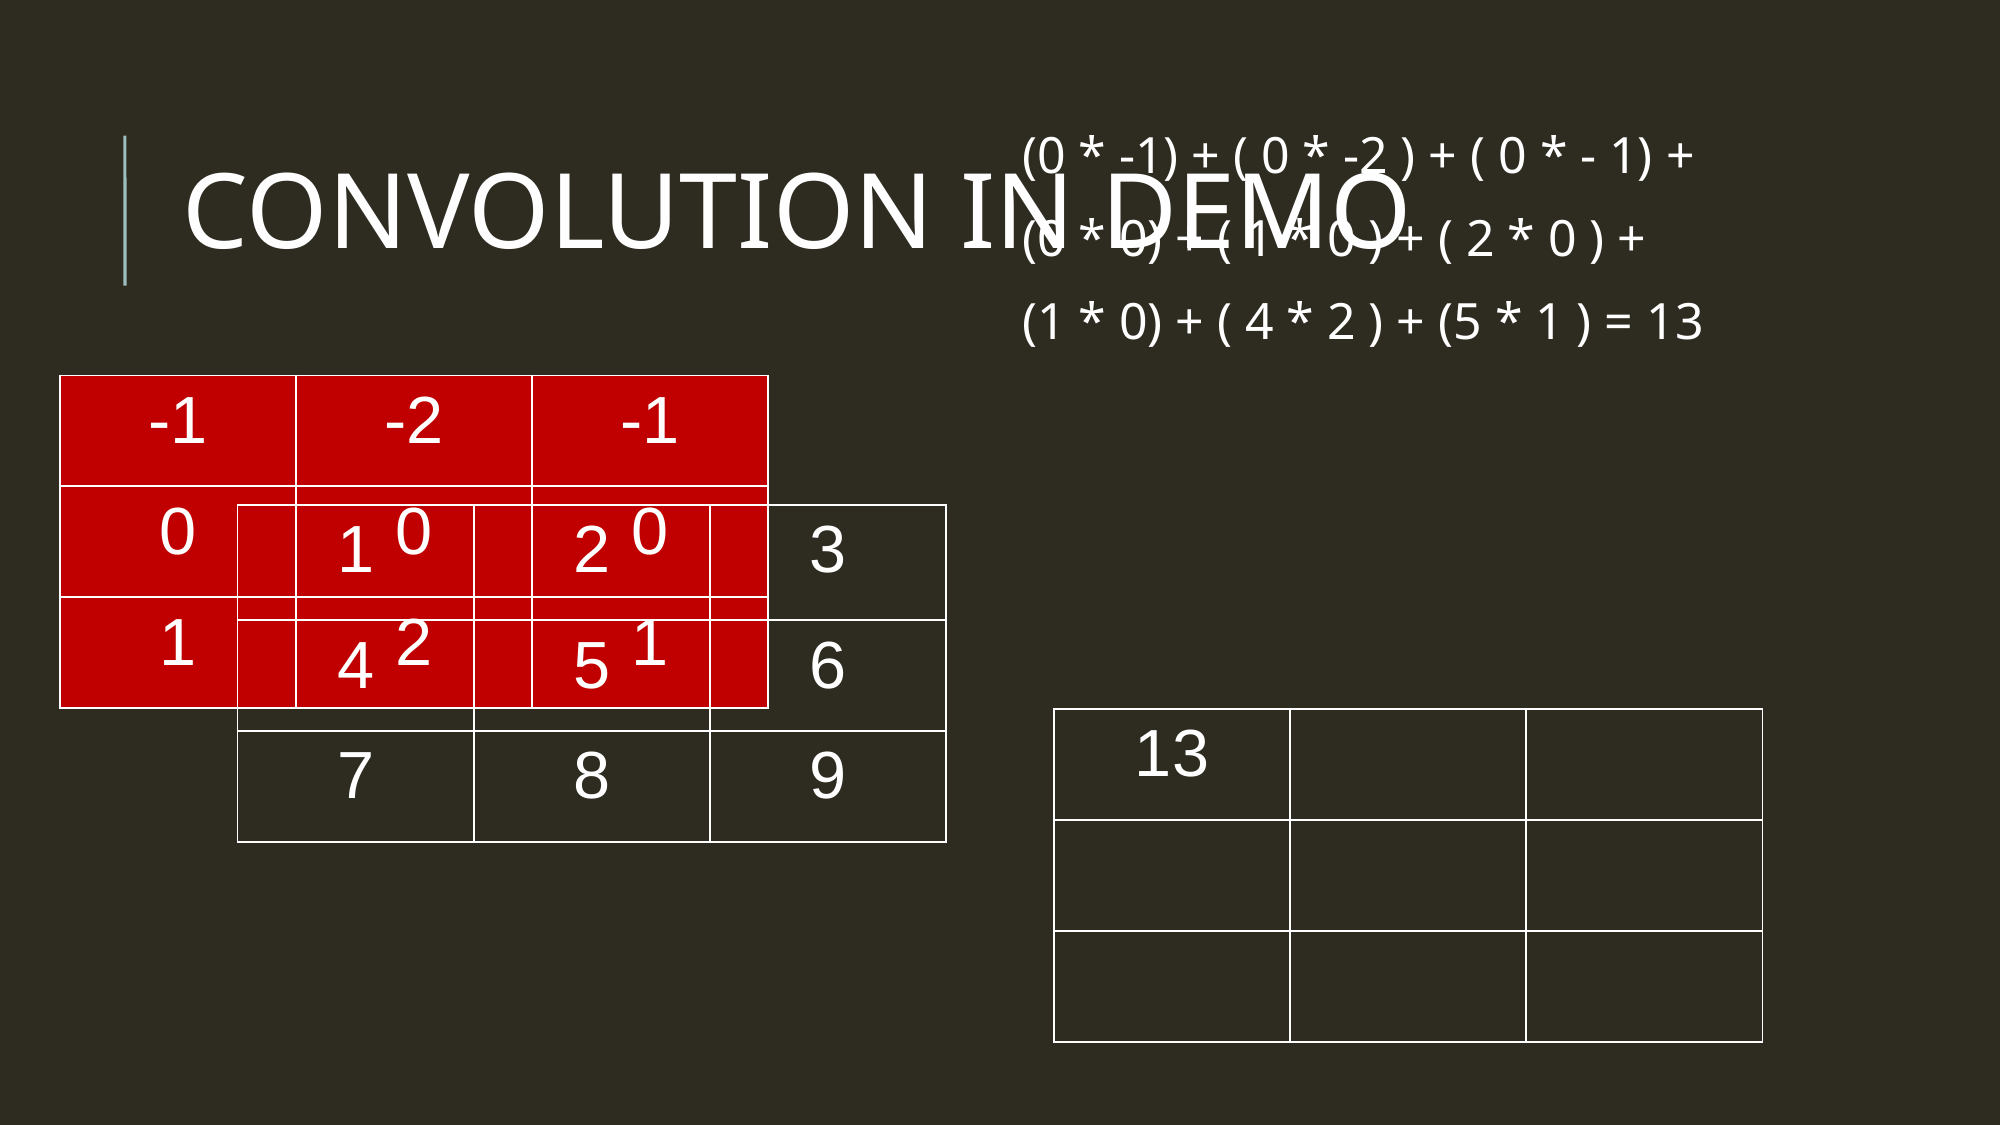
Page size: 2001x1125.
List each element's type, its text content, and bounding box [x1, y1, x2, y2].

table_cell 8 [475, 732, 709, 841]
table_cell 4 [238, 621, 473, 730]
table_cell [1055, 821, 1289, 930]
table_cell 0 [533, 487, 767, 504]
table_cell [1527, 821, 1762, 930]
table_cell 1 [61, 598, 237, 707]
title CONVOLUTION IN DEMO [168, 96, 1763, 342]
table_cell 0 [61, 487, 295, 596]
table_header 13 [1055, 710, 1289, 819]
table_header -2 [297, 376, 531, 485]
table_header -1 [533, 376, 767, 485]
table_cell [1527, 932, 1762, 1041]
table_header [1527, 710, 1762, 819]
table_cell [1291, 932, 1525, 1041]
table_cell 0 [297, 487, 531, 504]
table_cell 7 [238, 732, 473, 841]
table_header 3 [711, 506, 945, 619]
list (0 * -1) + ( 0 * -2 ) + ( 0 * - 1) + (0 * 0) + ( 1 * 0 ) + ( 2 * 0 ) + (1 * 0) + ( 4 * 2 ) + (5 * 1 ) = 13 [999, 123, 1968, 641]
table_cell 9 [711, 732, 945, 841]
table_header 1 [238, 506, 473, 619]
table_header 2 [475, 506, 709, 619]
table_header [1291, 710, 1525, 819]
table_cell [1291, 821, 1525, 930]
table_cell 5 [475, 621, 709, 730]
table_cell 6 [711, 621, 945, 730]
table_cell [1055, 932, 1289, 1041]
table_header -1 [61, 376, 295, 485]
